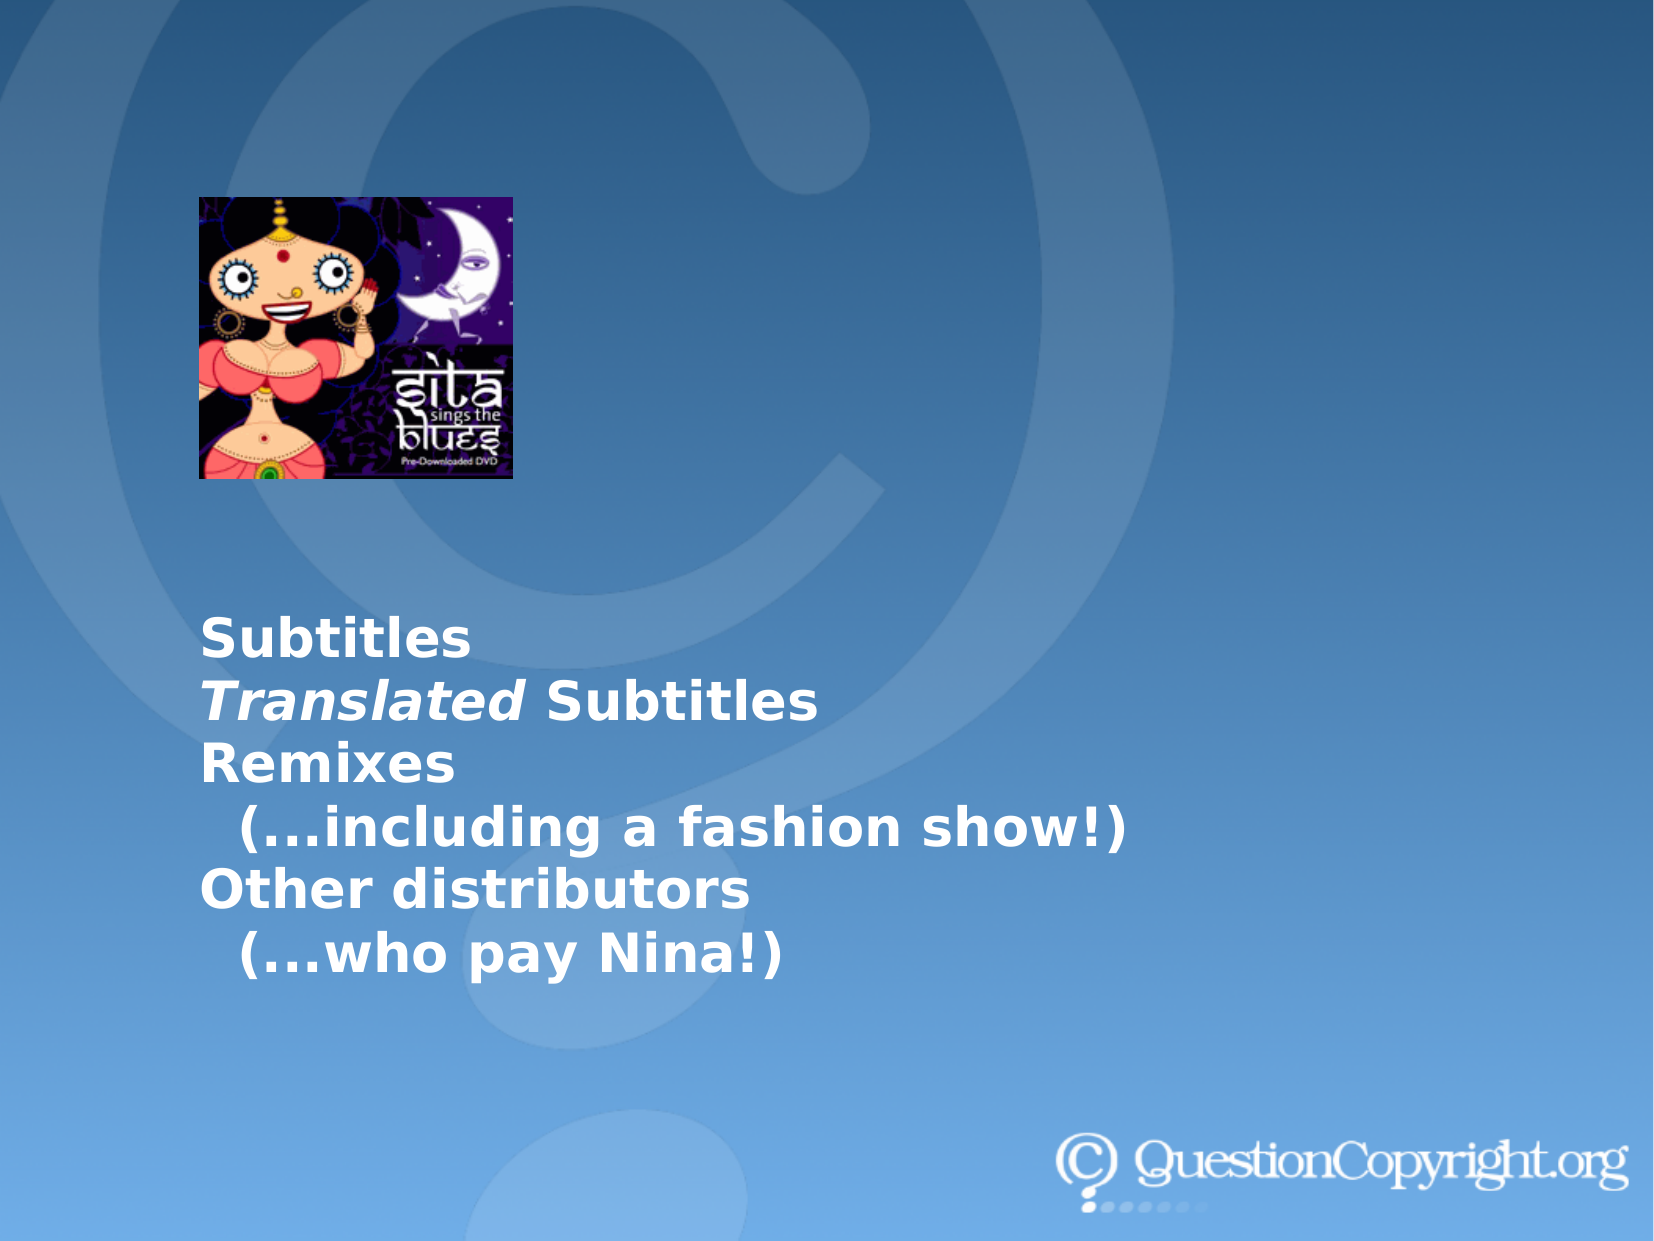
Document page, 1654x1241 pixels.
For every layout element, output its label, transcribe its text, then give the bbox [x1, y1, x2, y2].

text_box Subtitles Translated Subtitles Remixes (...including a fashion show!) Other distributors (...who pay Nina!) [184, 599, 1146, 993]
picture [0, 0, 1654, 1241]
